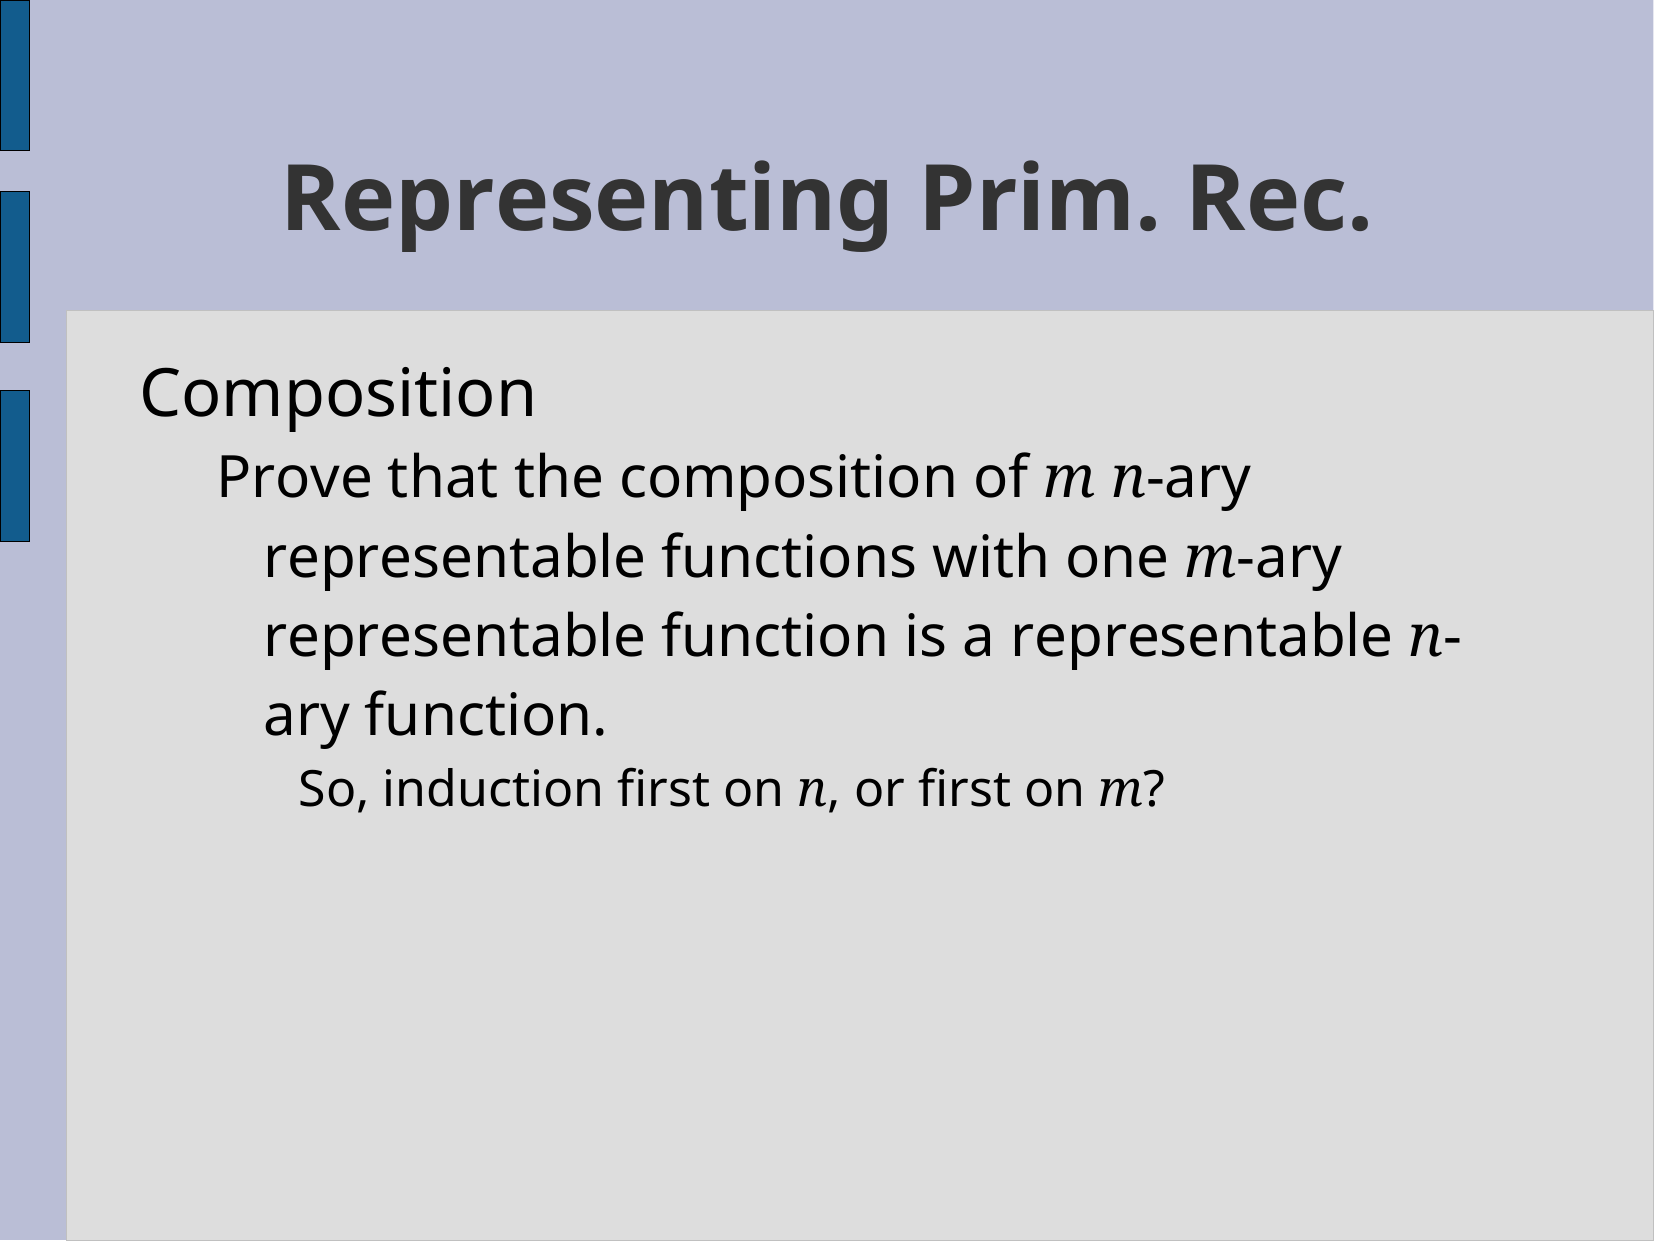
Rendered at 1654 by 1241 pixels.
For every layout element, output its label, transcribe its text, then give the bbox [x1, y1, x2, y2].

title Representing Prim. Rec. [121, 91, 1534, 299]
list Composition Prove that the composition of m n-ary representable functions with one m-ary representable function is a representable n-ary function. So, induction first on n, or first on m? [121, 344, 1534, 1127]
